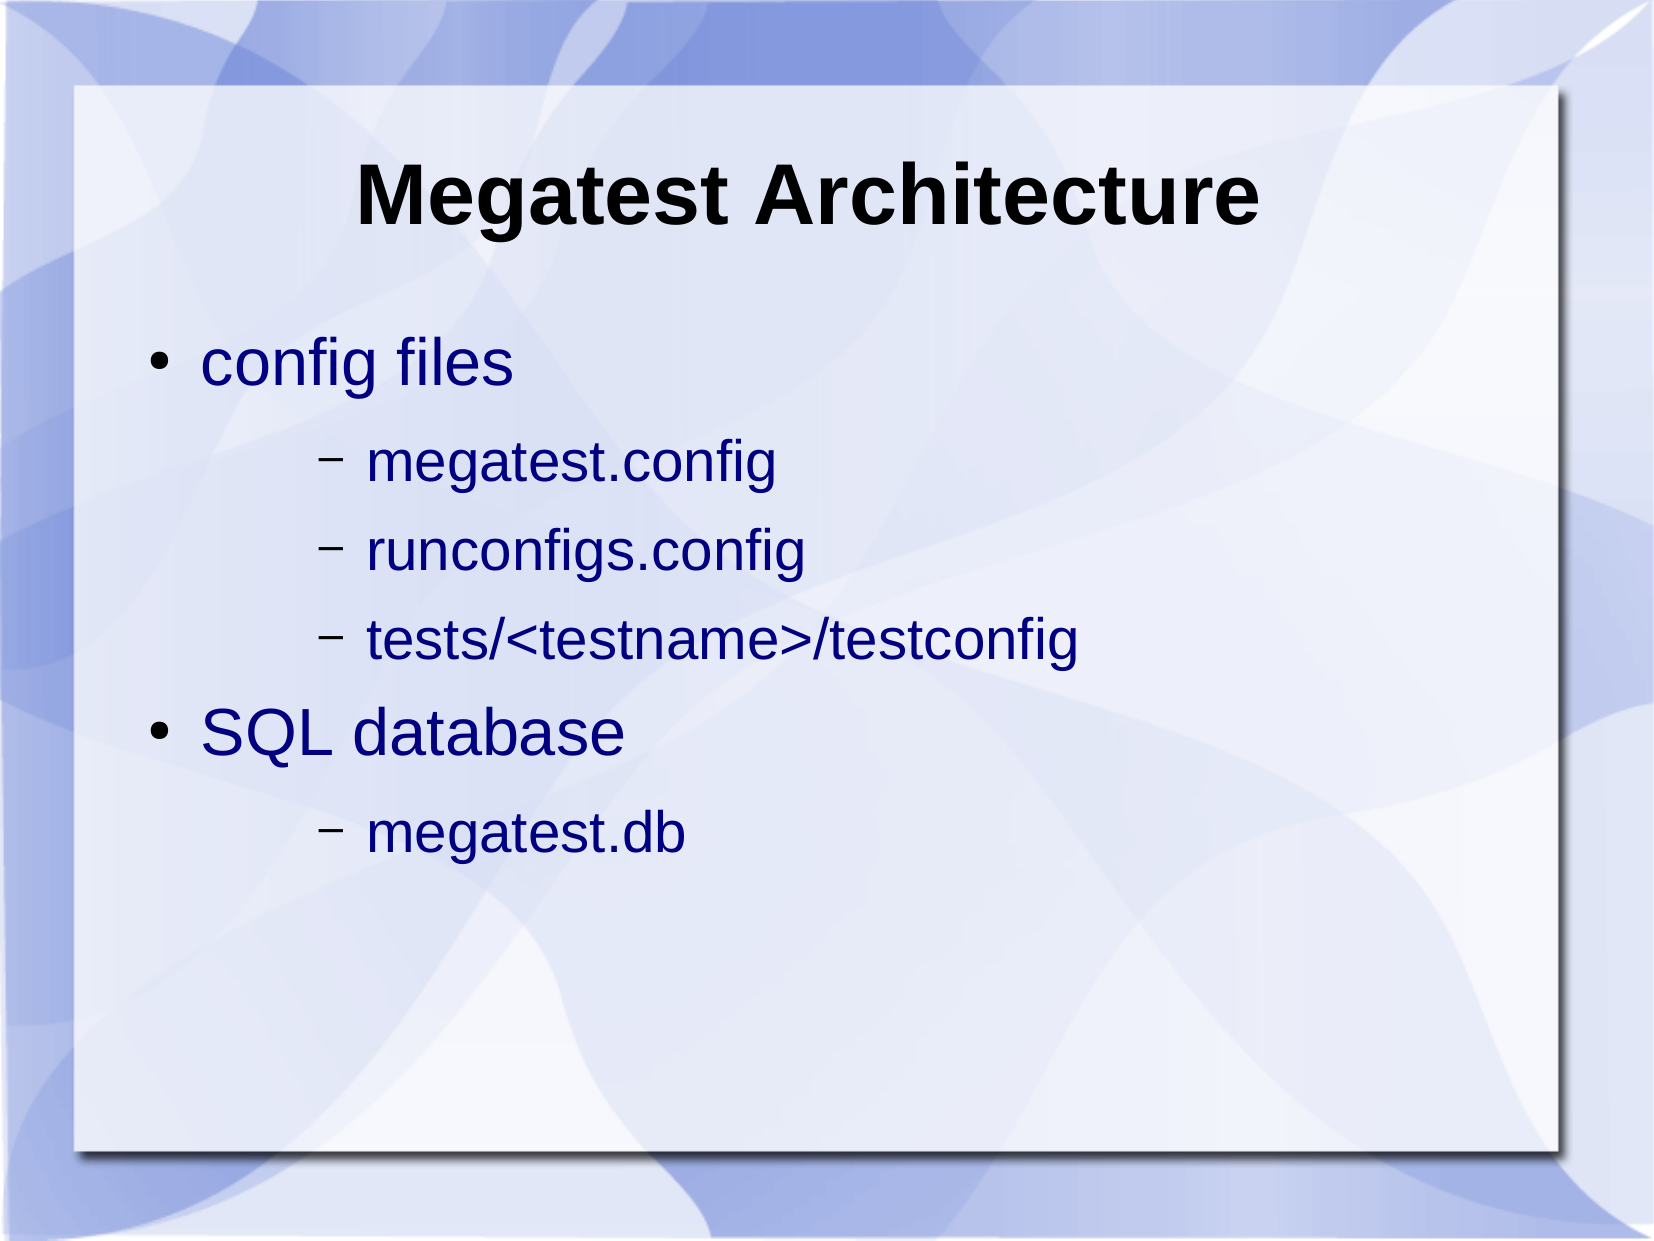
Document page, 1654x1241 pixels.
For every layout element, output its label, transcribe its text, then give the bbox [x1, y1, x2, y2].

title Megatest Architecture [82, 90, 1536, 298]
list config files megatest.config runconfigs.config tests/<testname>/testconfig SQL database megatest.db [129, 324, 1489, 1045]
picture [0, 0, 1654, 1241]
